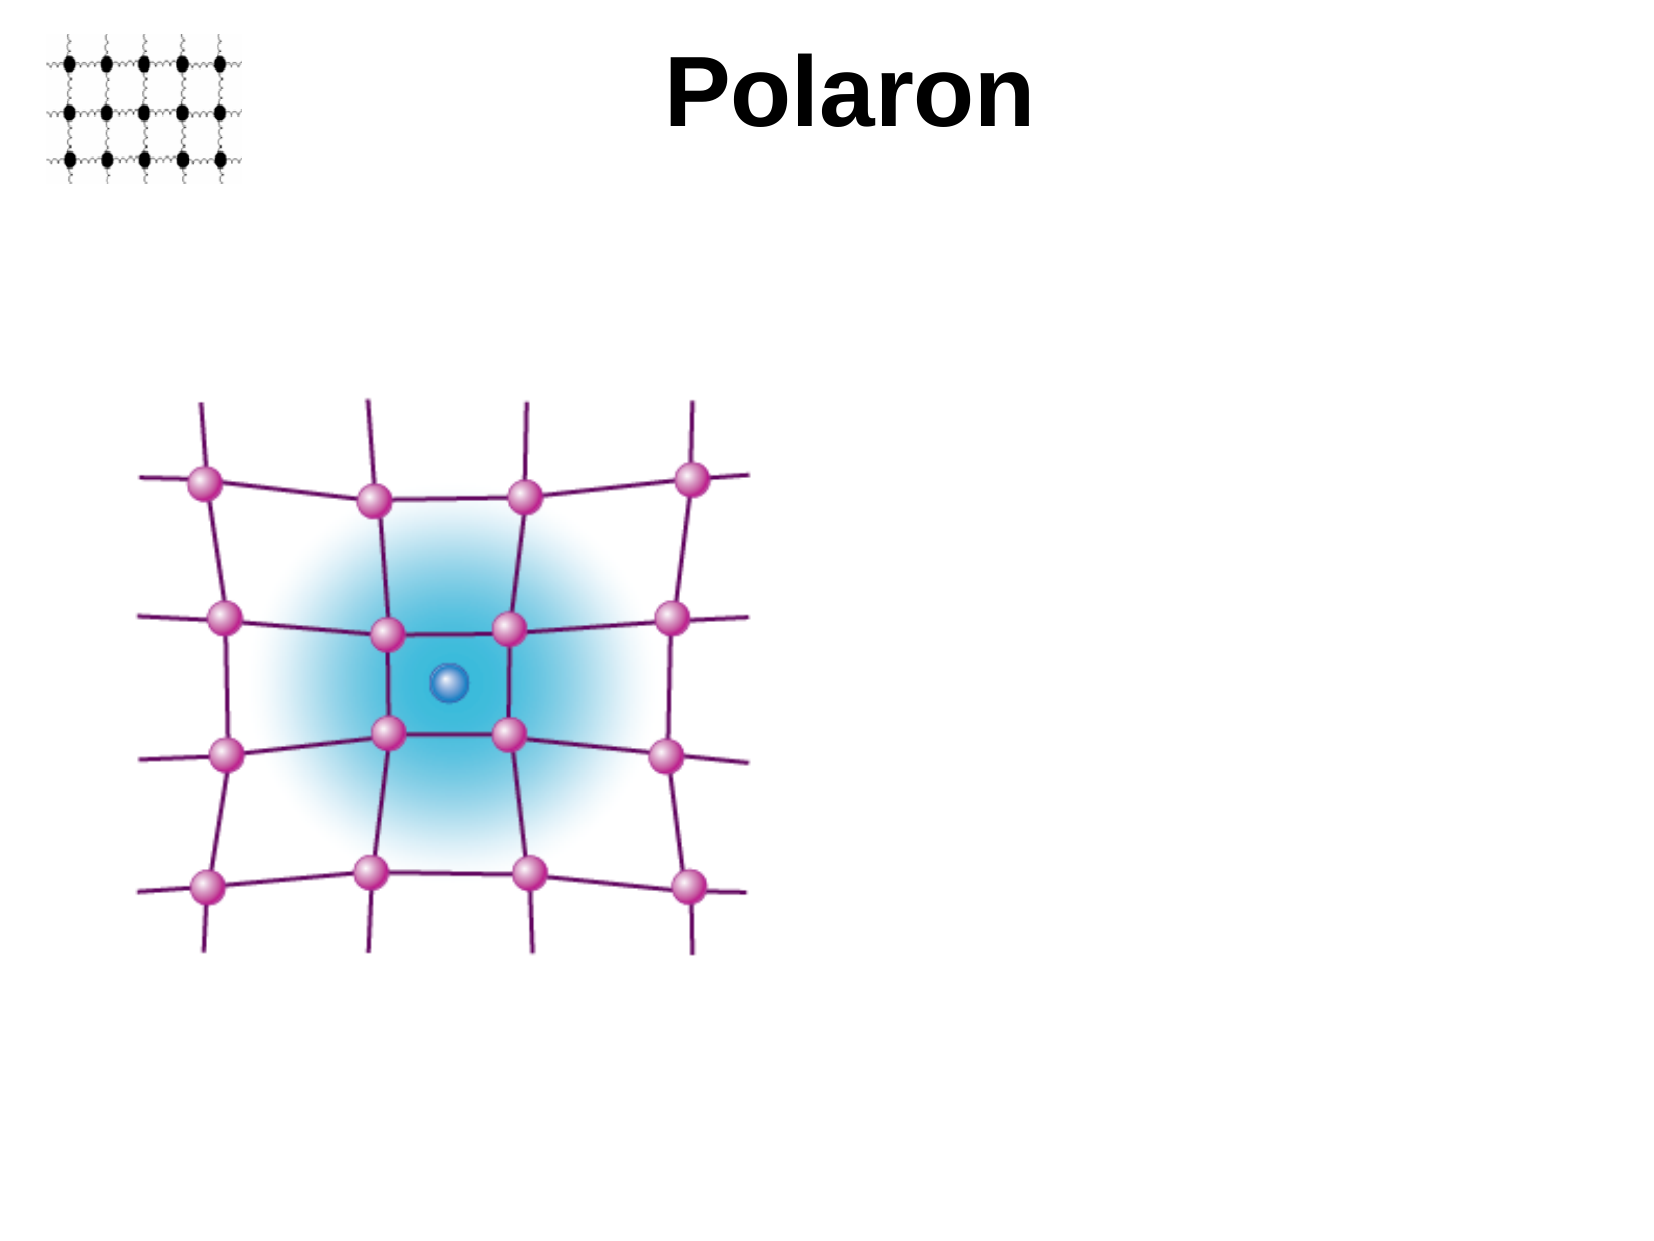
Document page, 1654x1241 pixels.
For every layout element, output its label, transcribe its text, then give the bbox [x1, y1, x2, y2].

picture [59, 259, 855, 1087]
picture [11, 12, 106, 189]
title Polaron [106, 0, 1595, 196]
